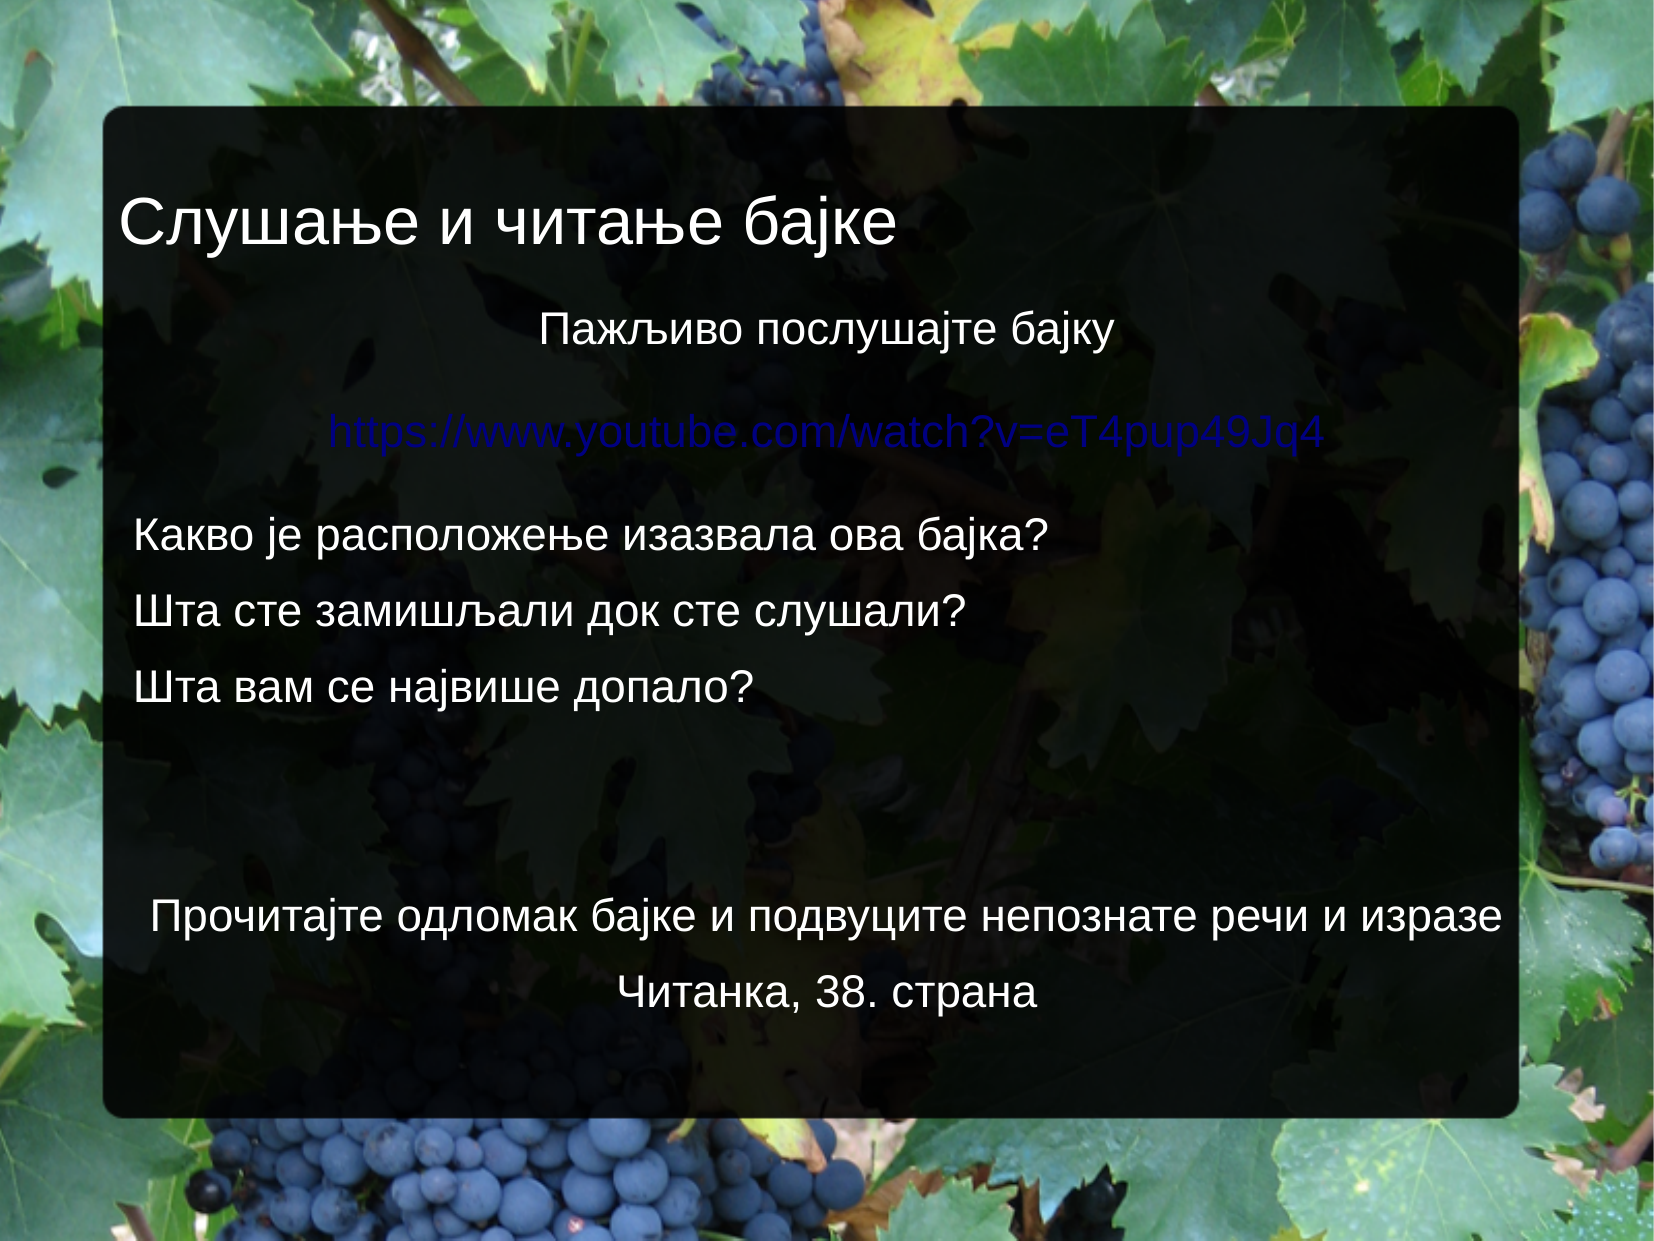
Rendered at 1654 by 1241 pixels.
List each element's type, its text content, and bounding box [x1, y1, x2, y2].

picture [0, 0, 1654, 1241]
subtitle Пажљиво послушајте бајку https://www.youtube.com/watch?v=eT4pup49Jq4 [177, 303, 1477, 501]
title Слушање и читање бајке [118, 117, 1506, 325]
text_box Какво је расположење изазвала ова бајка? Шта сте замишљали док сте слушали? Шта вам се највише допало? Прочитајте одломак бајке и подвуците непознате речи и изразе Читанка, 38. страна [118, 501, 1536, 1175]
